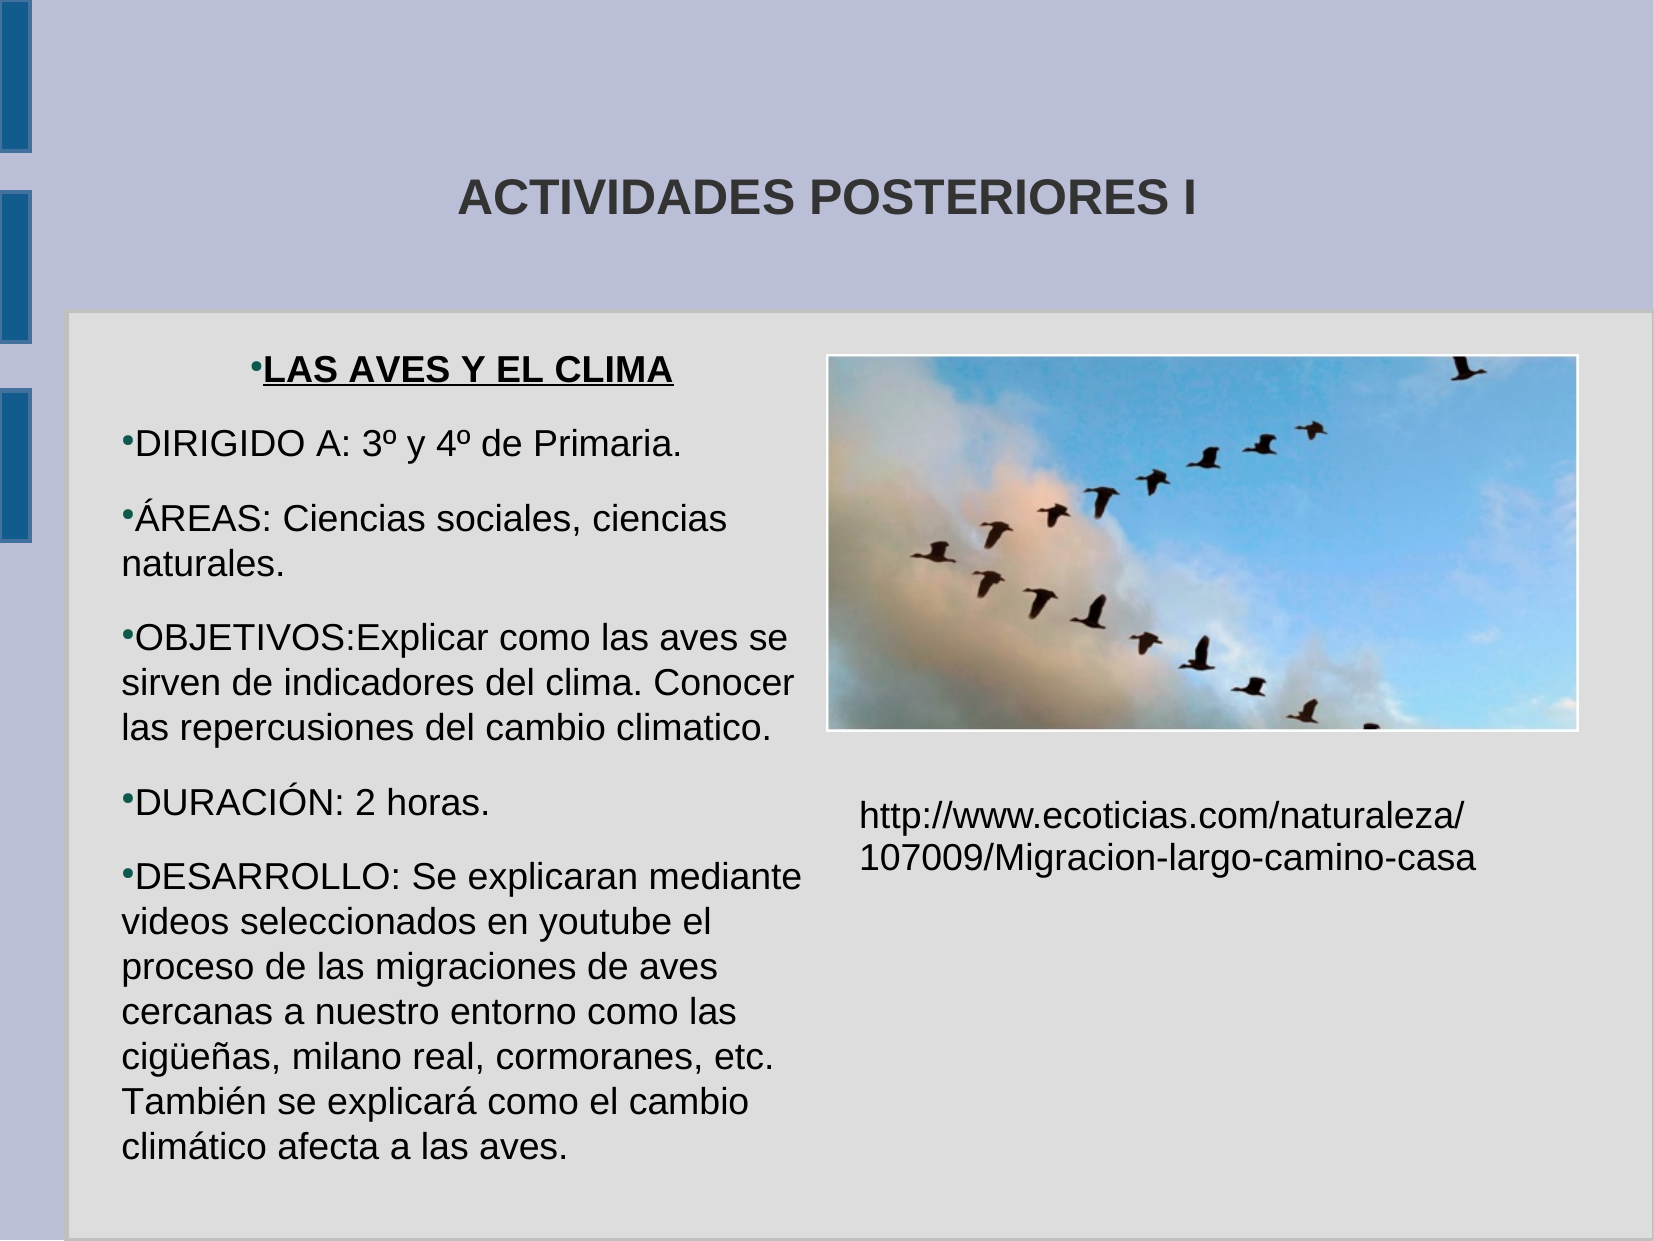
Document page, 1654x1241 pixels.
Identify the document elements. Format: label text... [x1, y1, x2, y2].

picture [826, 354, 1579, 732]
title ACTIVIDADES POSTERIORES I [121, 91, 1534, 299]
text_box http://www.ecoticias.com/naturaleza/107009/Migracion-largo-camino-casa [844, 787, 1535, 886]
list LAS AVES Y EL CLIMA DIRIGIDO A: 3º y 4º de Primaria. ÁREAS: Ciencias sociales, ciencias naturales. OBJETIVOS:Explicar como las aves se sirven de indicadores del clima. Conocer las repercusiones del cambio climatico. DURACIÓN: 2 horas. DESARROLLO: Se explicaran mediante videos seleccionados en youtube el proceso de las migraciones de aves cercanas a nuestro entorno como las cigüeñas, milano real, cormoranes, etc. También se explicará como el cambio climático afecta a las aves. [121, 344, 811, 1207]
